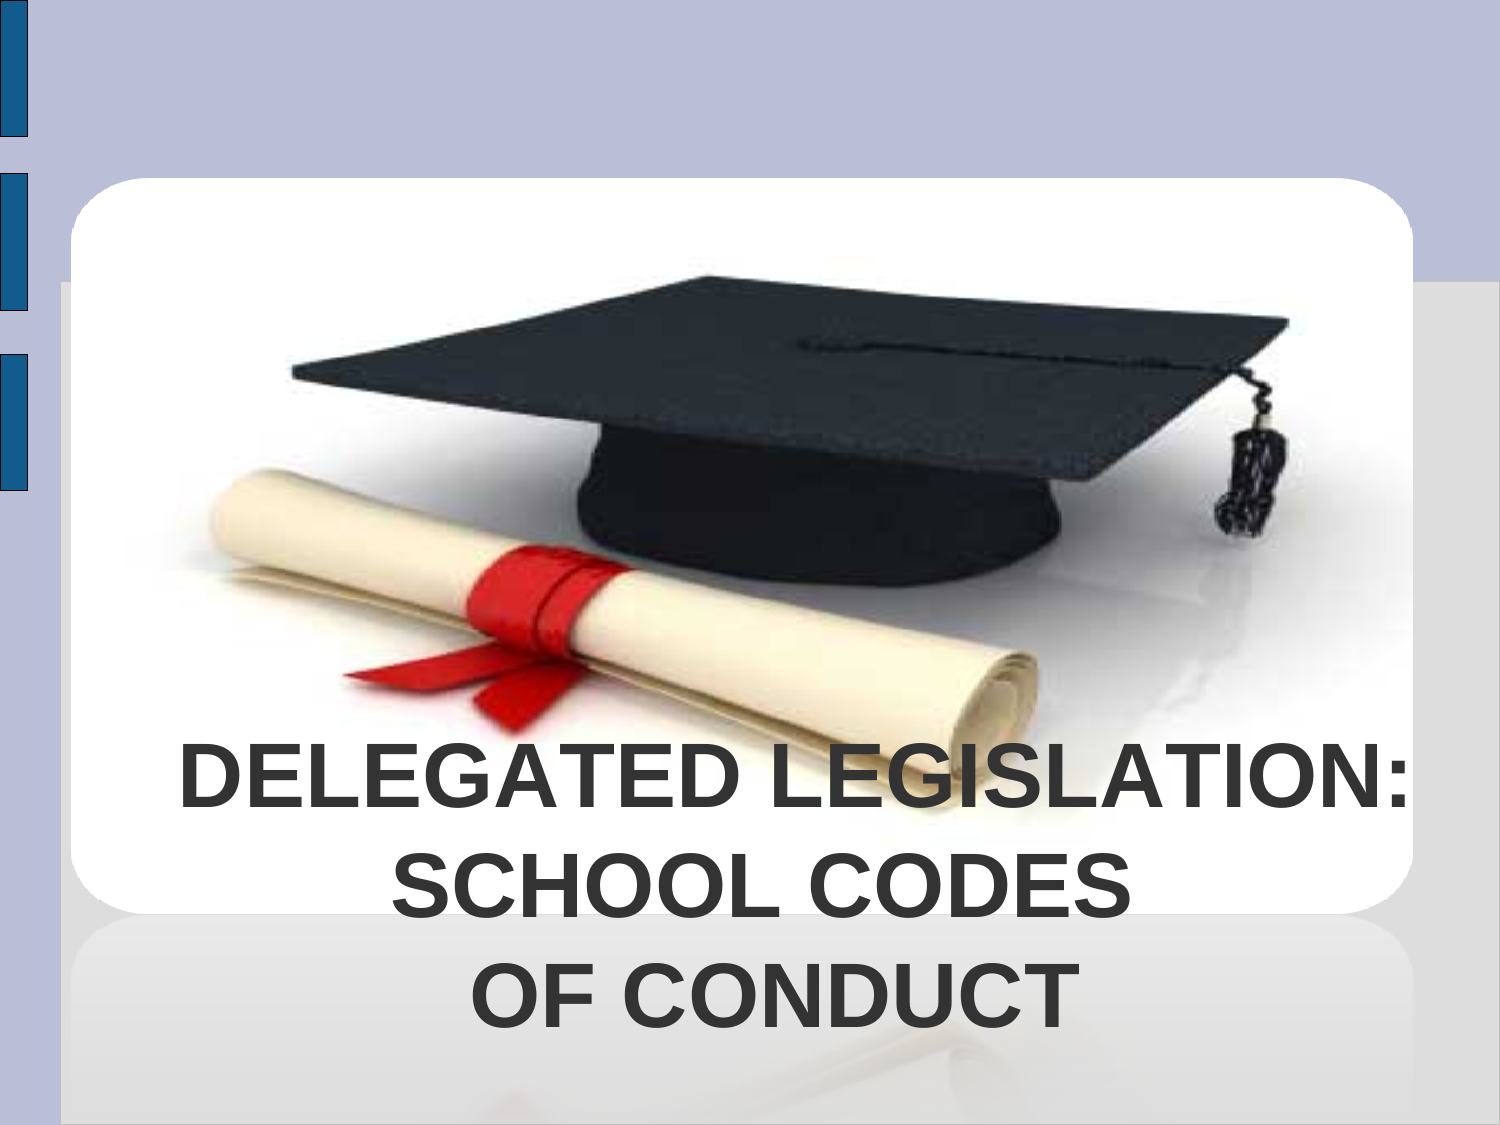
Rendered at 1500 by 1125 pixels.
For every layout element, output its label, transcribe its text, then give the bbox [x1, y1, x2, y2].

text_box [67, 1054, 1418, 1125]
title DELEGATED LEGISLATION: SCHOOL CODES OF CONDUCT [59, 708, 1492, 1054]
text_box [67, 177, 1418, 708]
